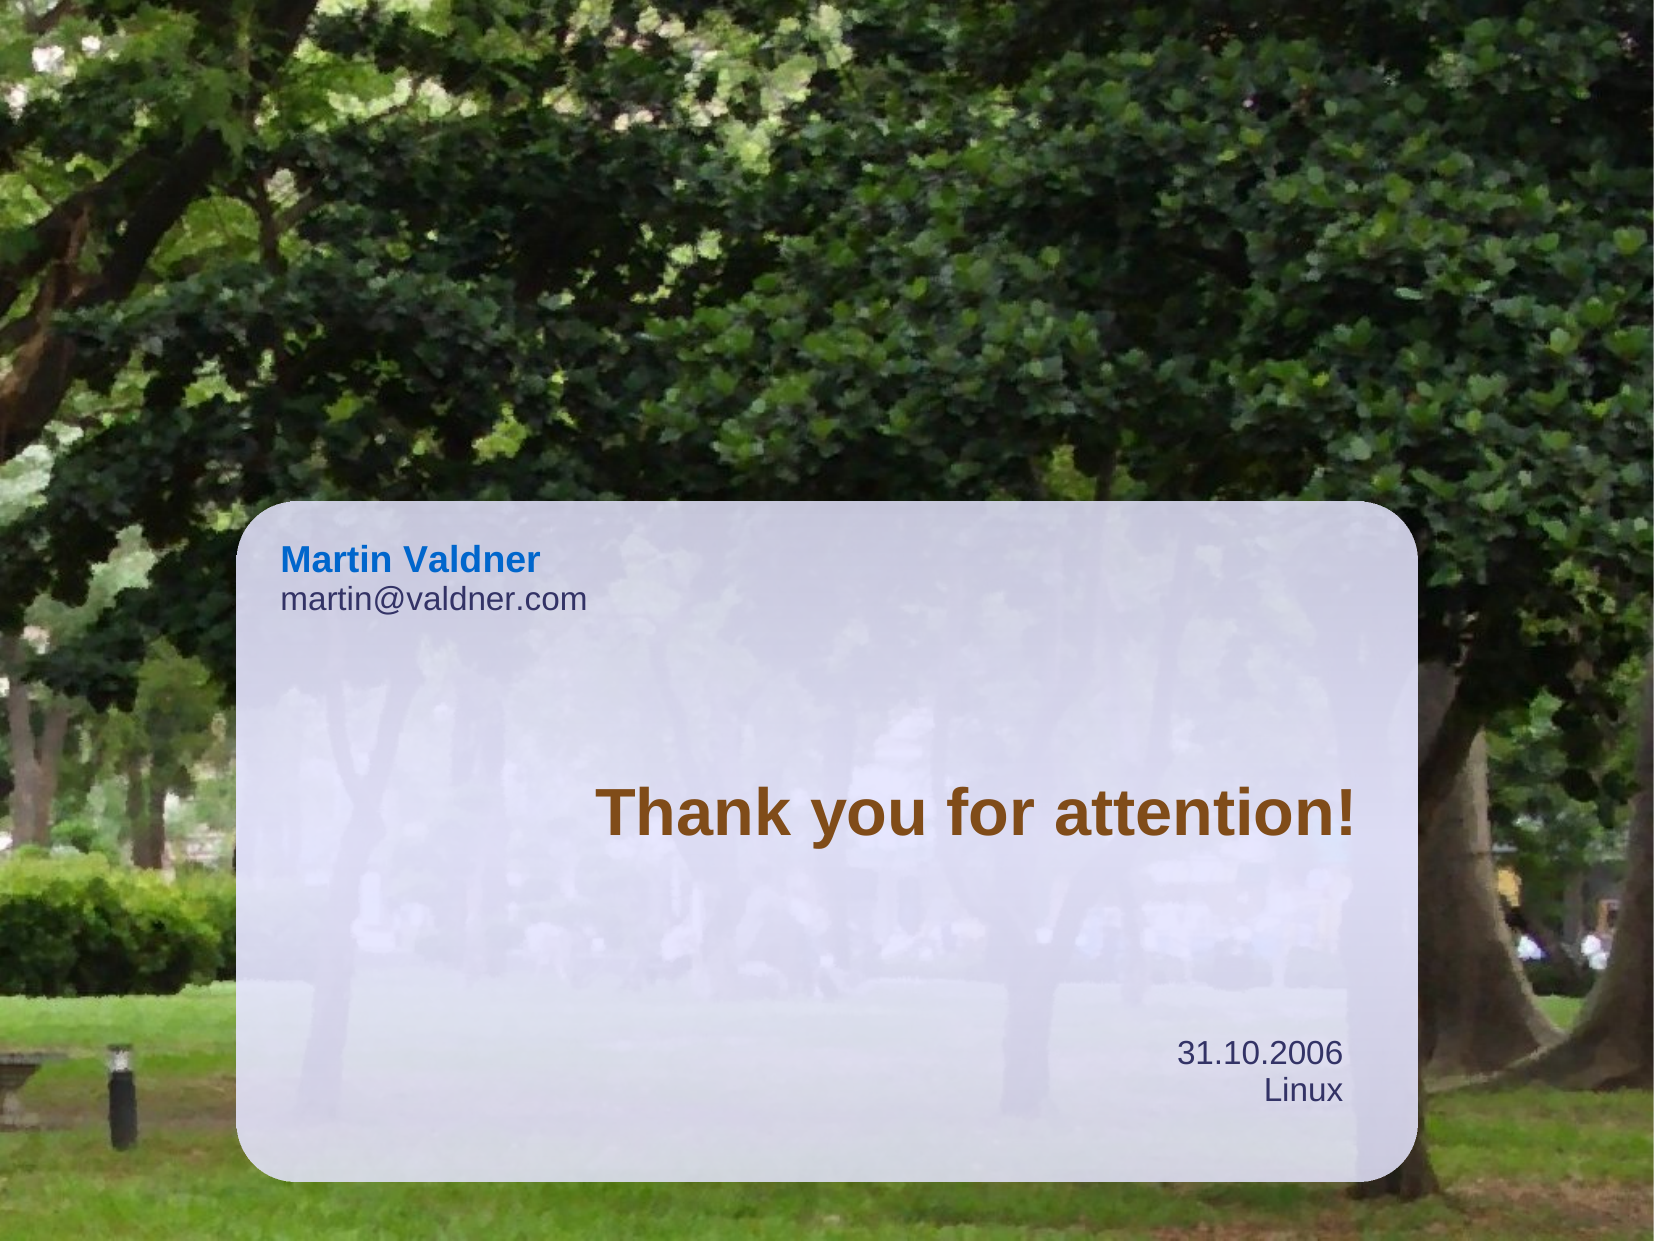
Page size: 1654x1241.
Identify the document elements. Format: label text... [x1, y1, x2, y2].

picture [0, 0, 1654, 1241]
title Thank you for attention! [354, 738, 1359, 886]
